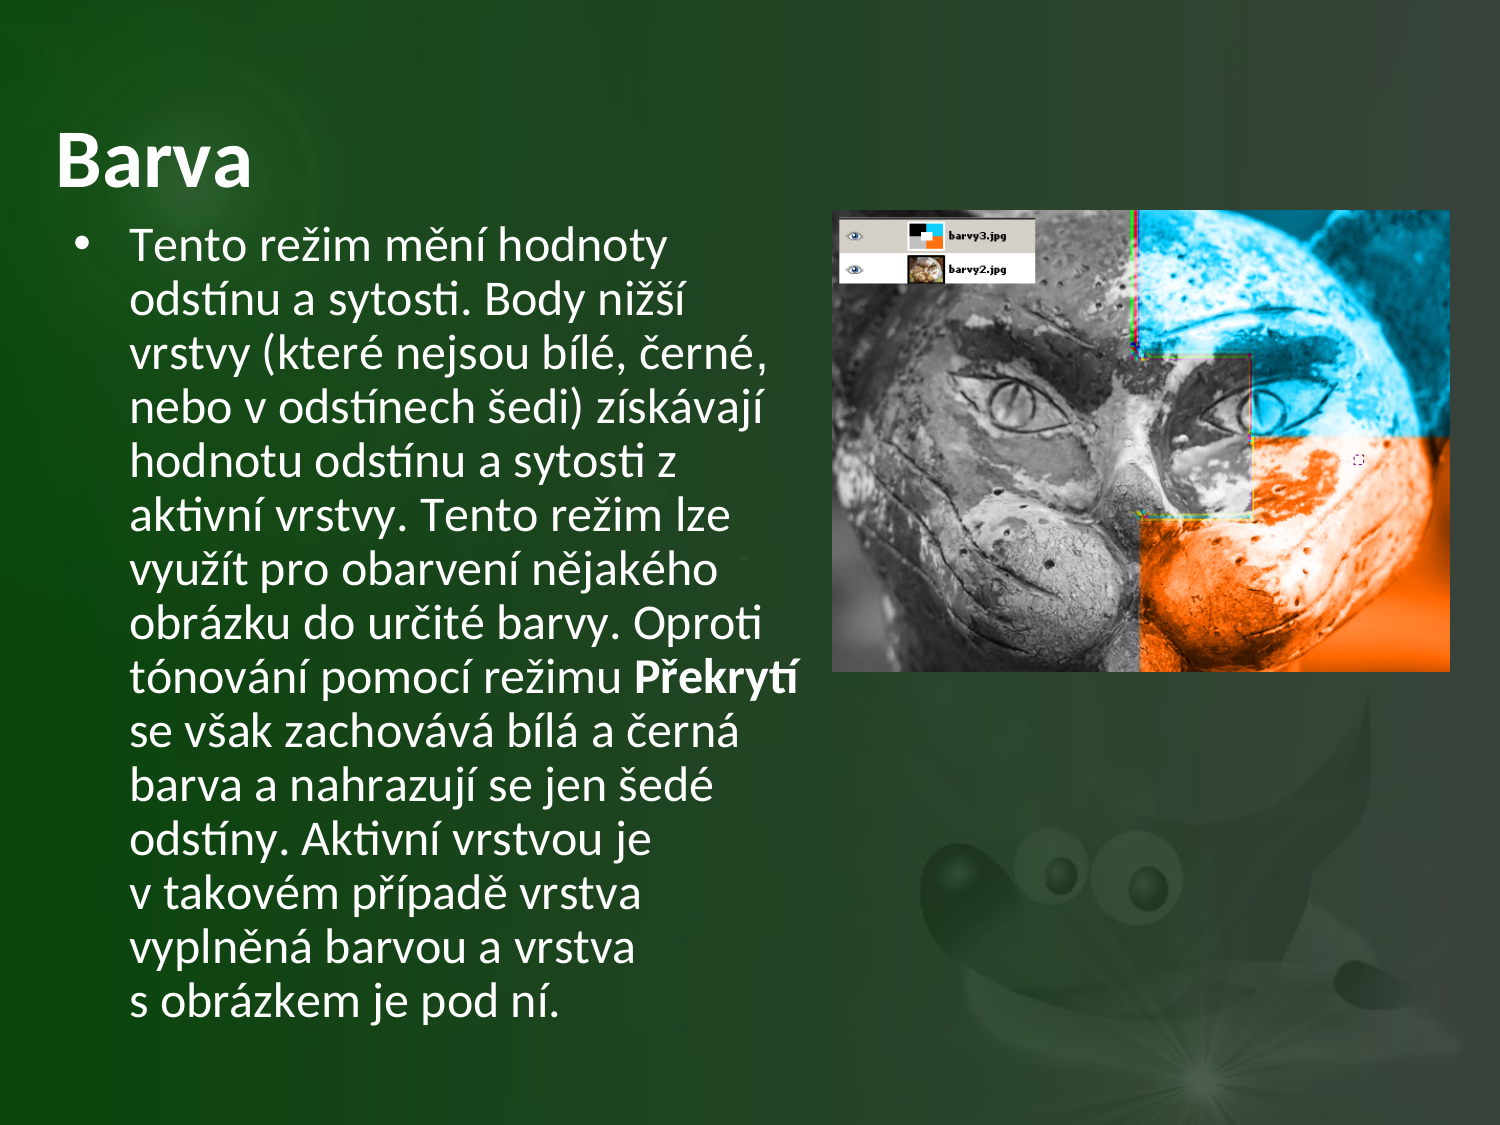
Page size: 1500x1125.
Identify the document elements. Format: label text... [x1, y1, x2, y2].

text_box Tento režim mění hodnoty odstínu a sytosti. Body nižší vrstvy (které nejsou bílé, černé, nebo v odstínech šedi) získávají hodnotu odstínu a sytosti z aktivní vrstvy. Tento režim lze využít pro obarvení nějakého obrázku do určité barvy. Oproti tónování pomocí režimu Překrytí se však zachovává bílá a černá barva a nahrazují se jen šedé odstíny. Aktivní vrstvou je v takovém případě vrstva vyplněná barvou a vrstva s obrázkem je pod ní. [58, 210, 821, 985]
text_box Barva [41, 66, 1378, 219]
picture [0, 0, 1500, 1125]
